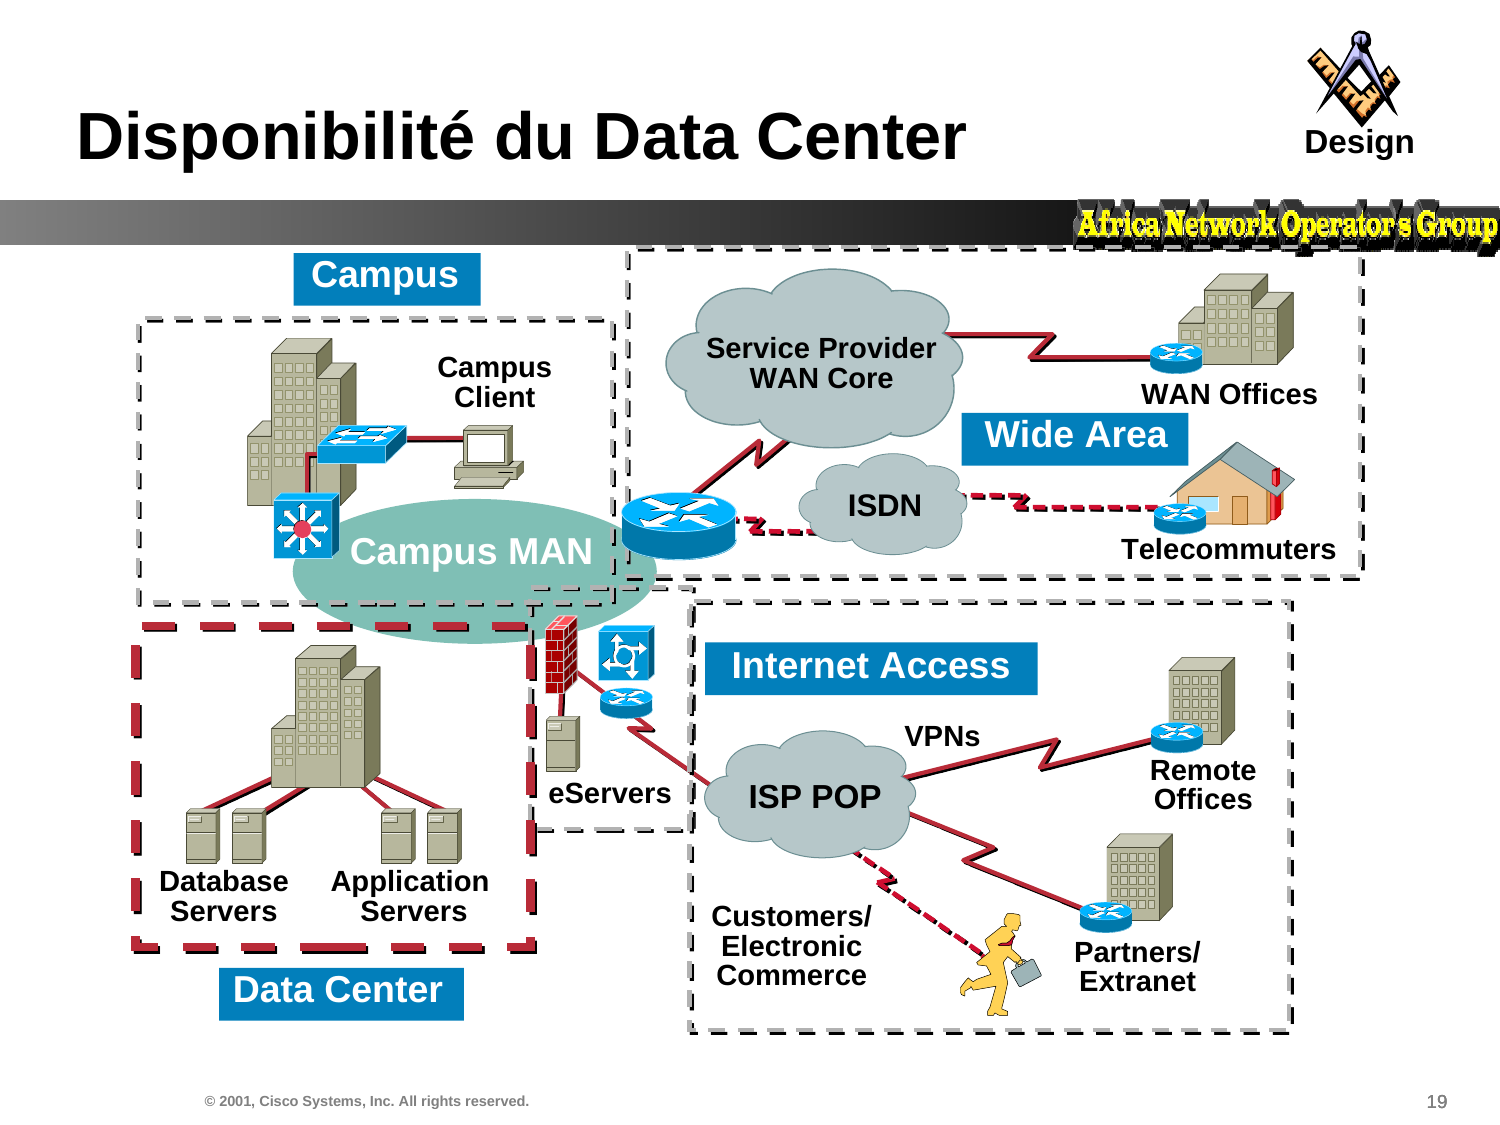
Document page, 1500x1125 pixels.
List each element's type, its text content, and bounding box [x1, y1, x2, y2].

picture [1161, 733, 1173, 738]
picture [1150, 343, 1165, 349]
text_box Internet Access [719, 639, 1033, 694]
title Disponibilité du Data Center [62, 41, 1314, 180]
picture [278, 504, 327, 553]
picture [629, 699, 642, 704]
picture [600, 712, 618, 719]
text_box Partners/ Extranet [1060, 931, 1216, 1005]
text_box WAN Offices [1127, 371, 1333, 418]
picture [360, 436, 384, 441]
picture [332, 551, 340, 559]
picture [600, 687, 653, 704]
text_box Campus [298, 248, 482, 303]
text_box Telecommuters [1106, 528, 1352, 572]
picture [330, 439, 355, 443]
text_box Service Provider WAN Core [692, 328, 952, 402]
picture [1153, 527, 1207, 535]
picture [1165, 507, 1178, 511]
text_box Campus MAN [335, 524, 608, 581]
picture [644, 499, 678, 510]
picture [1114, 925, 1133, 933]
text_box [219, 967, 464, 1021]
picture [1179, 354, 1192, 359]
picture [634, 712, 653, 719]
picture [247, 338, 357, 506]
picture [1150, 657, 1236, 754]
picture [1070, 180, 1500, 366]
picture [1106, 833, 1174, 922]
picture [798, 452, 968, 556]
picture [1163, 726, 1175, 730]
text_box Customers/ Electronic Commerce [677, 896, 906, 999]
picture [1186, 367, 1203, 374]
text_box [705, 642, 1038, 696]
picture [621, 492, 670, 510]
picture [386, 425, 408, 464]
picture [664, 267, 965, 450]
text_box [961, 412, 1169, 466]
picture [369, 425, 394, 433]
picture [339, 430, 363, 435]
text_box [293, 253, 481, 306]
text_box Data Center [220, 963, 466, 1018]
picture [1179, 347, 1192, 351]
text_box ISP POP [734, 772, 896, 824]
picture [1108, 913, 1121, 918]
picture [1163, 347, 1175, 351]
picture [453, 425, 525, 489]
text_box VPNs [890, 713, 995, 760]
text_box ISDN [834, 481, 937, 530]
picture [427, 808, 462, 864]
text_box Wide Area [972, 408, 1191, 463]
picture [1180, 726, 1193, 730]
picture [688, 492, 737, 539]
text_box Application Servers [317, 861, 528, 934]
picture [642, 514, 675, 527]
text_box Campus Client [423, 347, 567, 421]
picture [1164, 514, 1177, 521]
picture [185, 808, 221, 864]
picture [1150, 368, 1166, 374]
picture [232, 808, 267, 864]
picture [1153, 441, 1296, 525]
picture [381, 808, 416, 864]
text_box Database Servers [131, 861, 317, 934]
picture [681, 515, 715, 528]
picture [597, 624, 656, 682]
picture [1307, 29, 1402, 118]
picture [1182, 514, 1196, 519]
picture [1160, 354, 1172, 359]
picture [271, 645, 381, 788]
text_box Design [1292, 118, 1428, 168]
picture [960, 913, 1042, 1016]
picture [621, 542, 737, 561]
picture [1180, 733, 1193, 738]
picture [1079, 926, 1097, 933]
picture [545, 715, 581, 772]
picture [1079, 902, 1104, 918]
text_box [292, 498, 657, 644]
text_box Remote Offices [1125, 750, 1282, 823]
picture [544, 615, 578, 695]
picture [703, 729, 917, 859]
text_box eServers [517, 737, 703, 817]
picture [683, 499, 716, 510]
